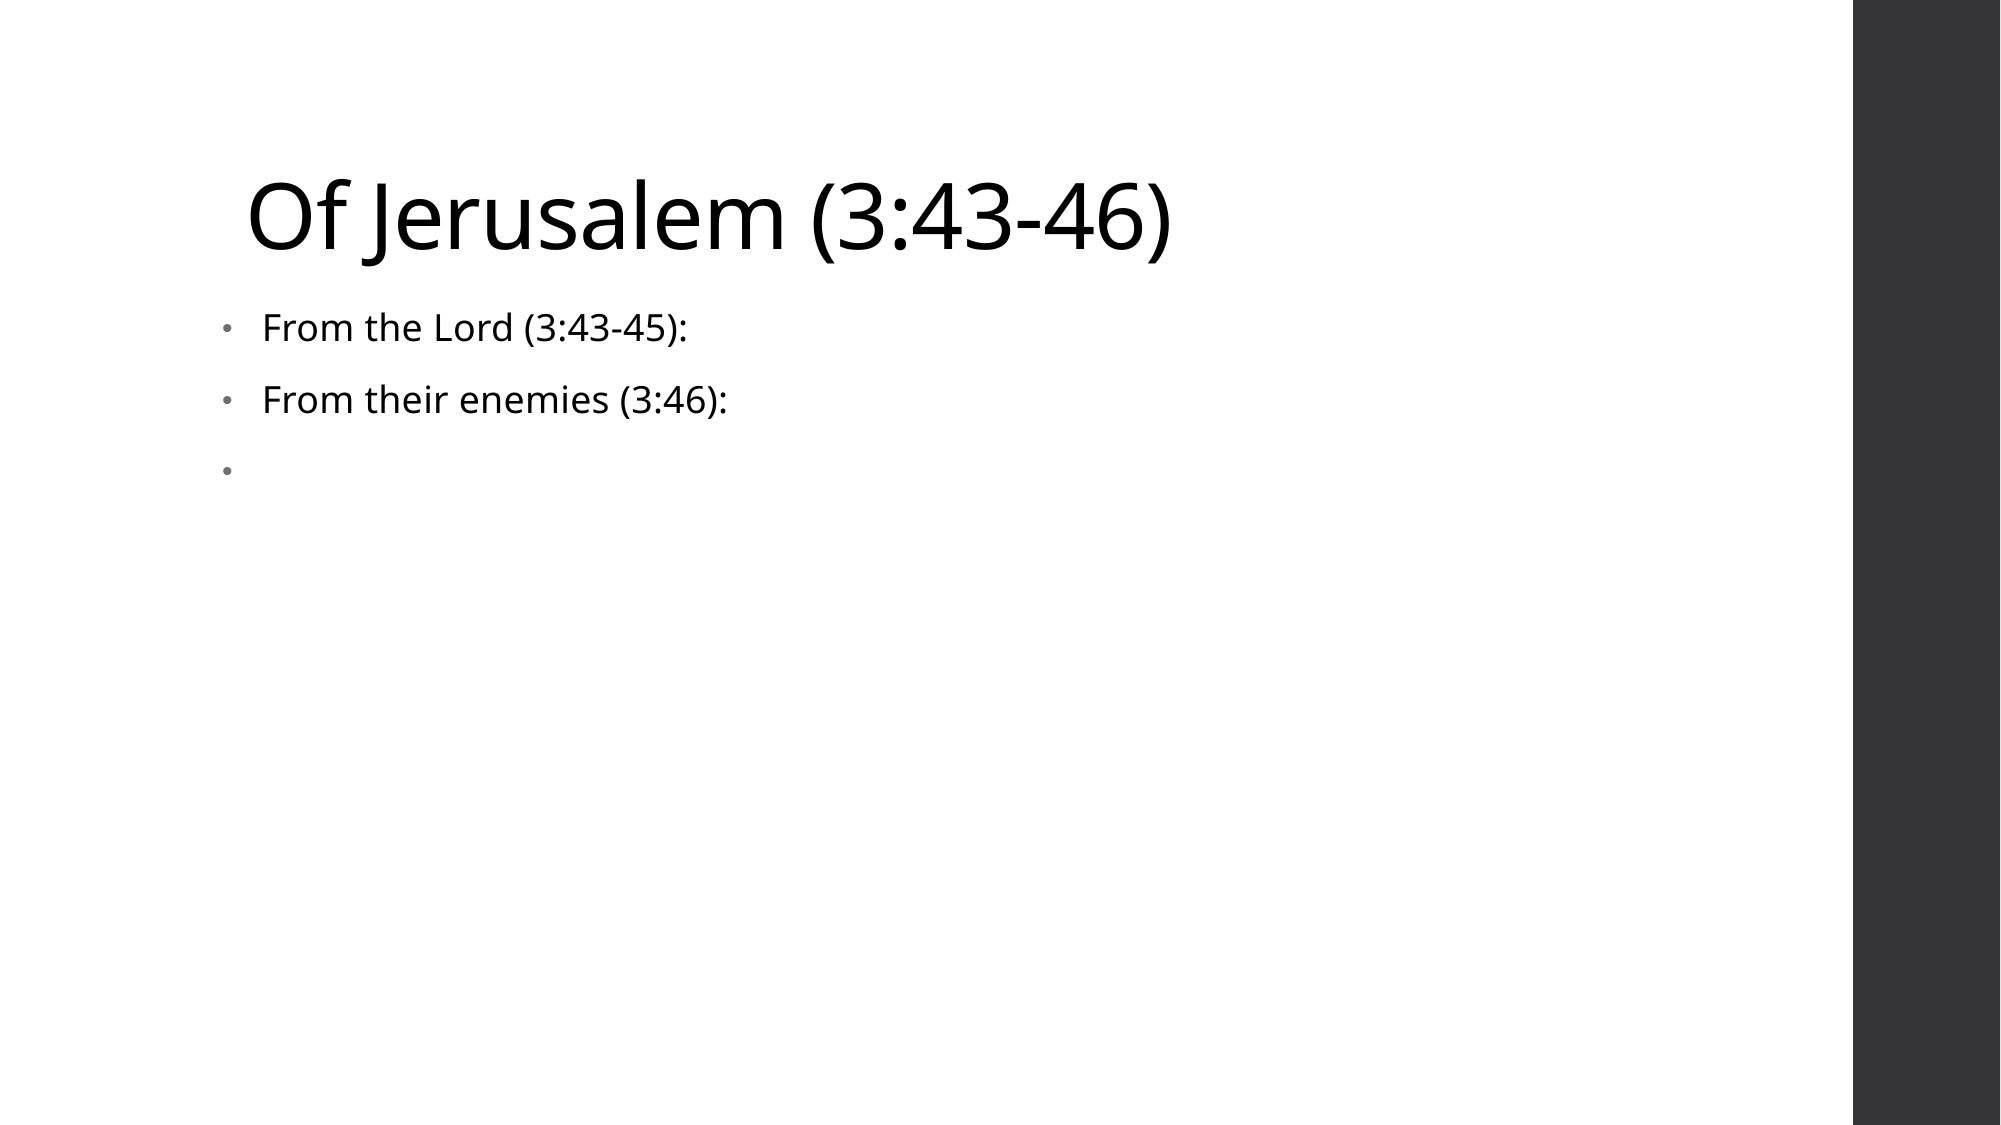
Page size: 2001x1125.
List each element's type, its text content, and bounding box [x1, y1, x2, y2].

title Of Jerusalem (3:43-46) [206, 60, 1797, 278]
list From the Lord (3:43-45): From their enemies (3:46): [206, 299, 1617, 1014]
